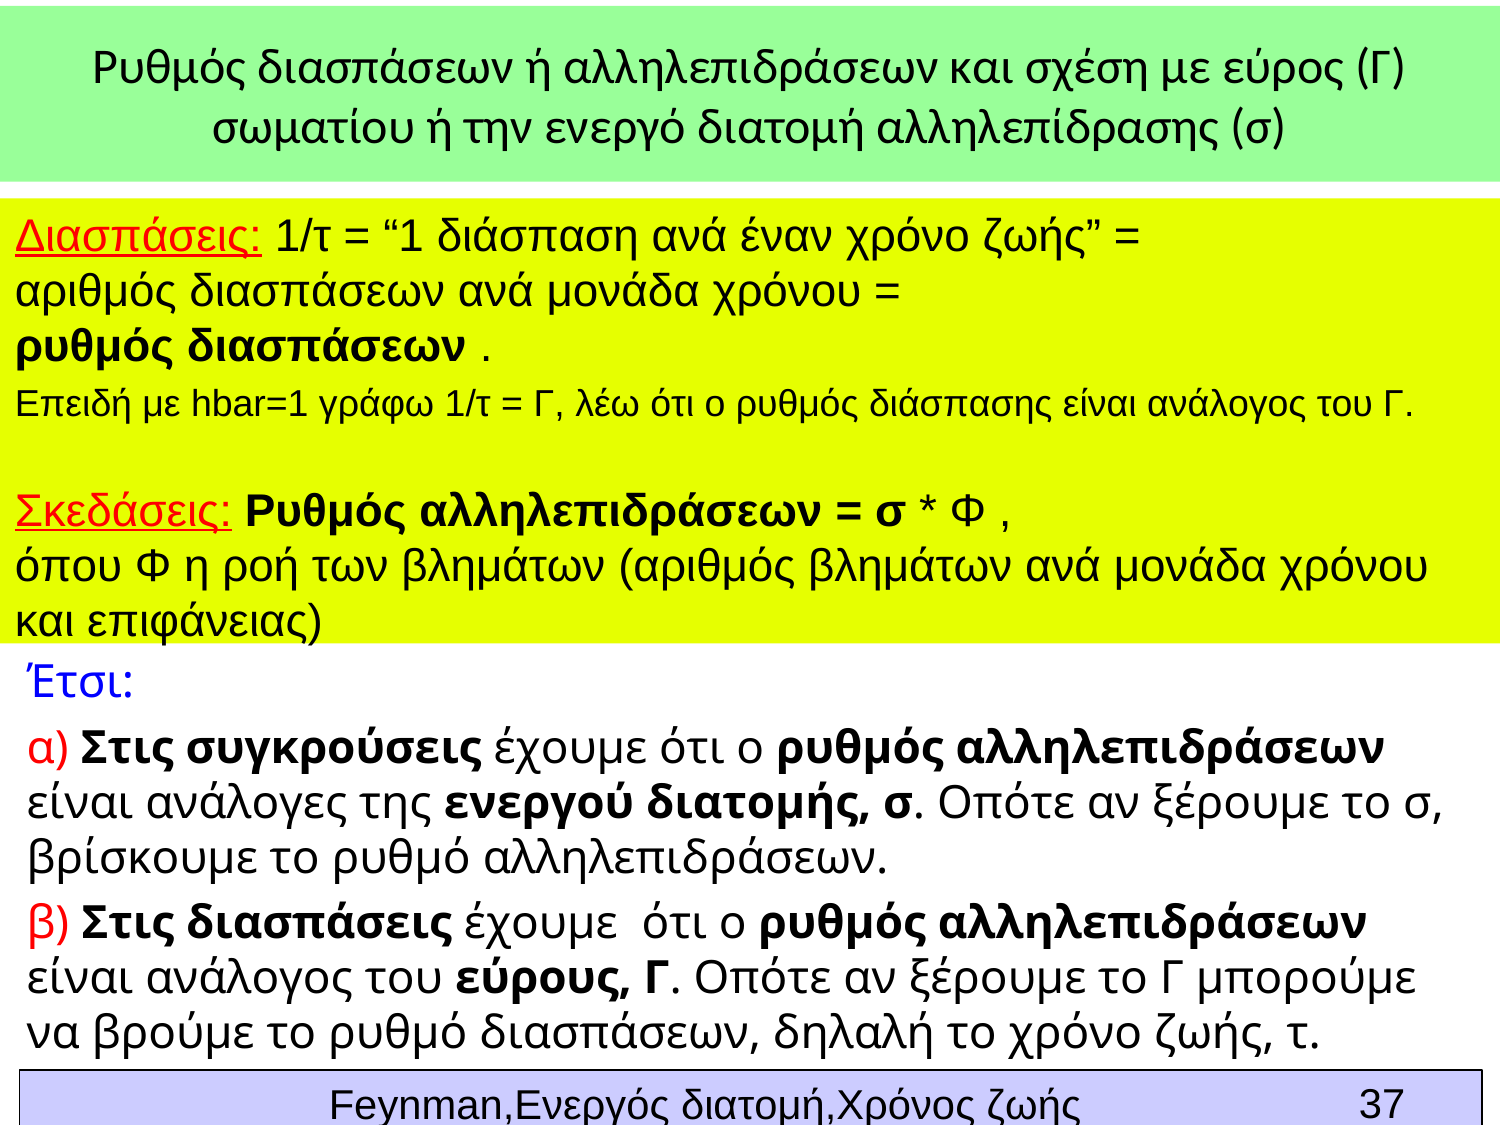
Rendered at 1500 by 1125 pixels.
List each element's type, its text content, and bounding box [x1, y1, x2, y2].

text_box Έτσι: α) Στις συγκρούσεις έχουμε ότι ο ρυθμός αλληλεπιδράσεων είναι ανάλογες της ενεργού διατομής, σ. Οπότε αν ξέρουμε το σ, βρίσκουμε το ρυθμό αλληλεπιδράσεων. β) Στις διασπάσεις έχουμε ότι ο ρυθμός αλληλεπιδράσεων είναι ανάλογος του εύρους, Γ. Οπότε αν ξέρουμε το Γ μπορούμε να βρούμε το ρυθμό διασπάσεων, δηλαλή το χρόνο ζωής, τ. [11, 644, 1475, 1125]
text_box Διασπάσεις: 1/τ = “1 διάσπαση ανά έναν χρόνο ζωής” = αριθμός διασπάσεων ανά μονάδα χρόνου = ρυθμός διασπάσεων . Επειδή με hbar=1 γράφω 1/τ = Γ, λέω ότι ο ρυθμός διάσπασης είναι ανάλογος του Γ. Σκεδάσεις: Ρυθμός αλληλεπιδράσεων = σ * Φ , όπου Φ η ροή των βλημάτων (αριθμός βλημάτων ανά μονάδα χρόνου και επιφάνειας) [0, 198, 1500, 644]
text_box Ρυθμός διασπάσεων ή αλληλεπιδράσεων και σχέση με εύρος (Γ) σωματίου ή την ενεργό διατομή αλληλεπίδρασης (σ) [0, 5, 1500, 182]
